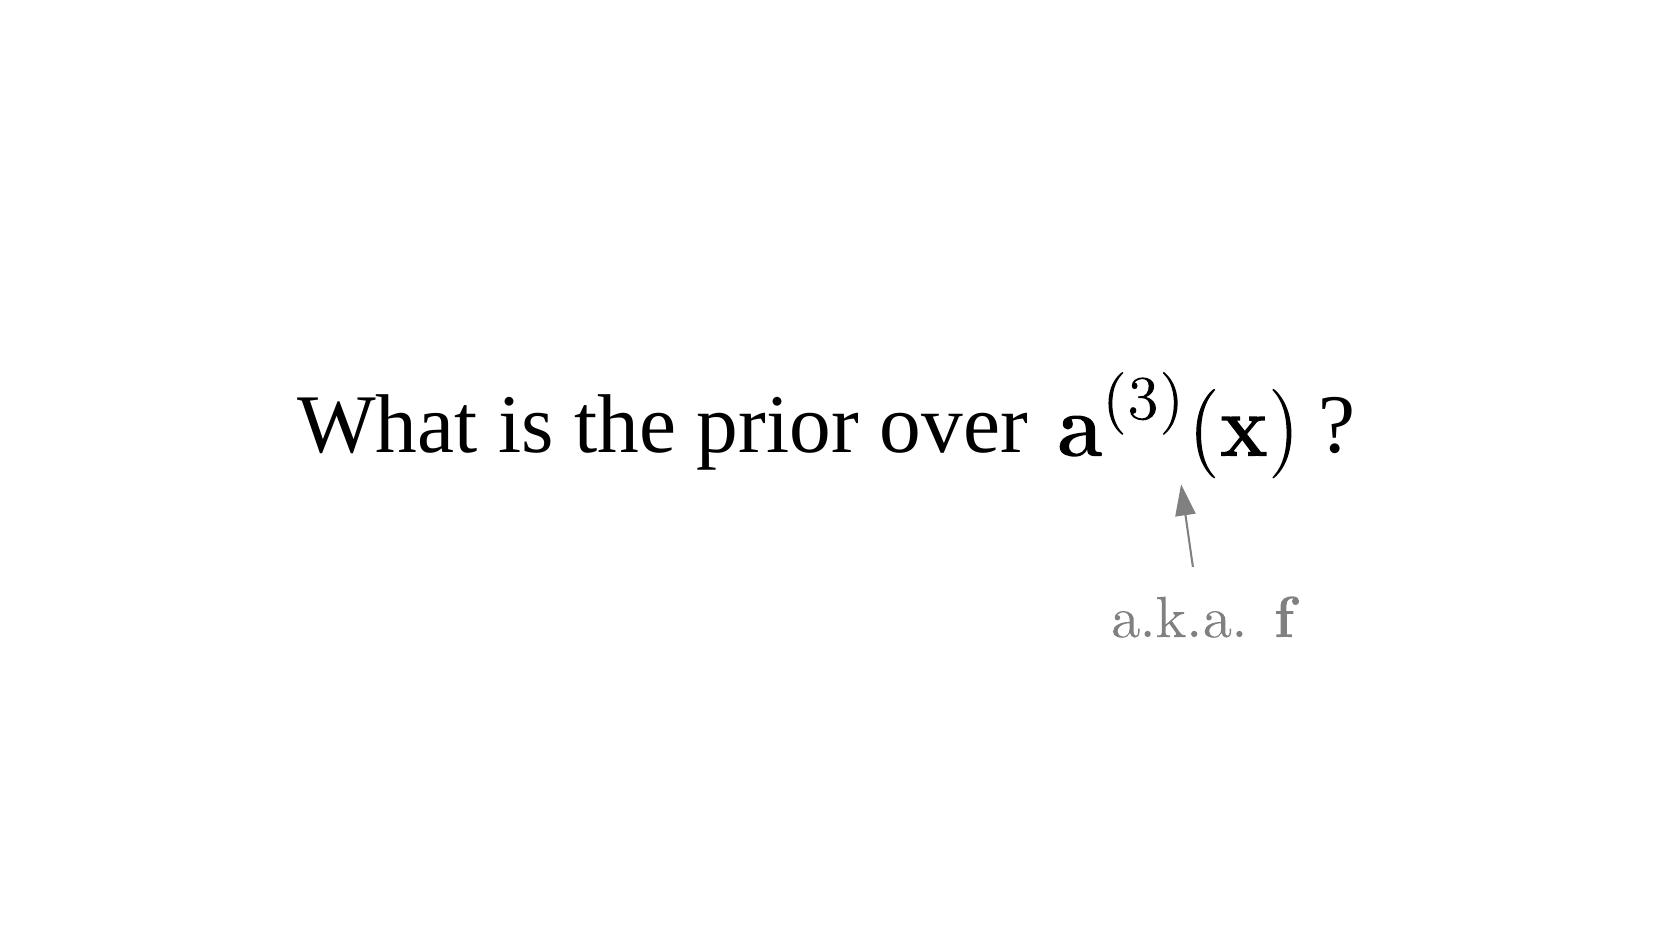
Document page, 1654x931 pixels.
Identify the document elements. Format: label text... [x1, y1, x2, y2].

text_box [1110, 596, 1301, 638]
text_box [1057, 371, 1300, 479]
subtitle What is the prior over ? [82, 0, 1571, 693]
